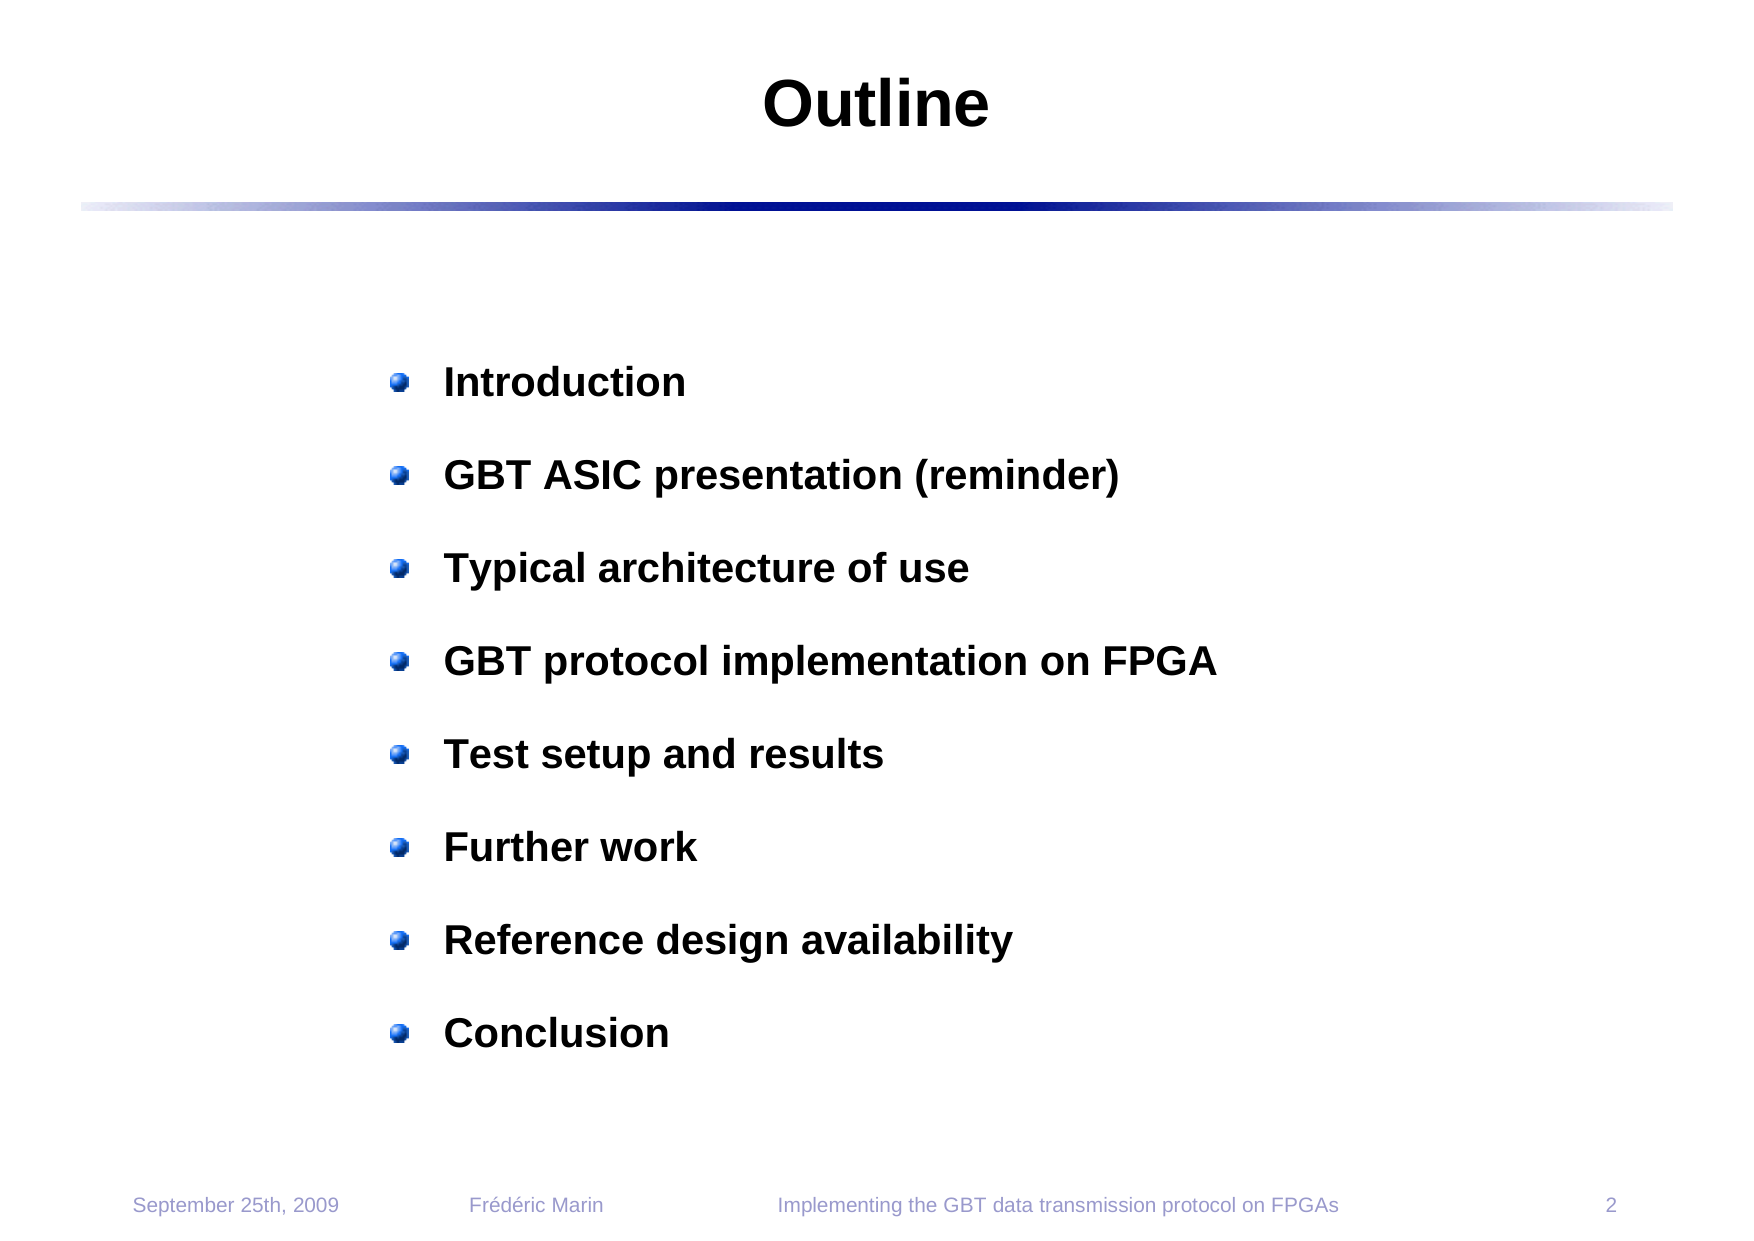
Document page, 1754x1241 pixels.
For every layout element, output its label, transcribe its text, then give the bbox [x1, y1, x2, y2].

picture [81, 202, 1673, 211]
list Introduction GBT ASIC presentation (reminder) Typical architecture of use GBT protocol implementation on FPGA Test setup and results Further work Reference design availability Conclusion [372, 359, 1413, 1072]
title Outline [80, 24, 1674, 182]
